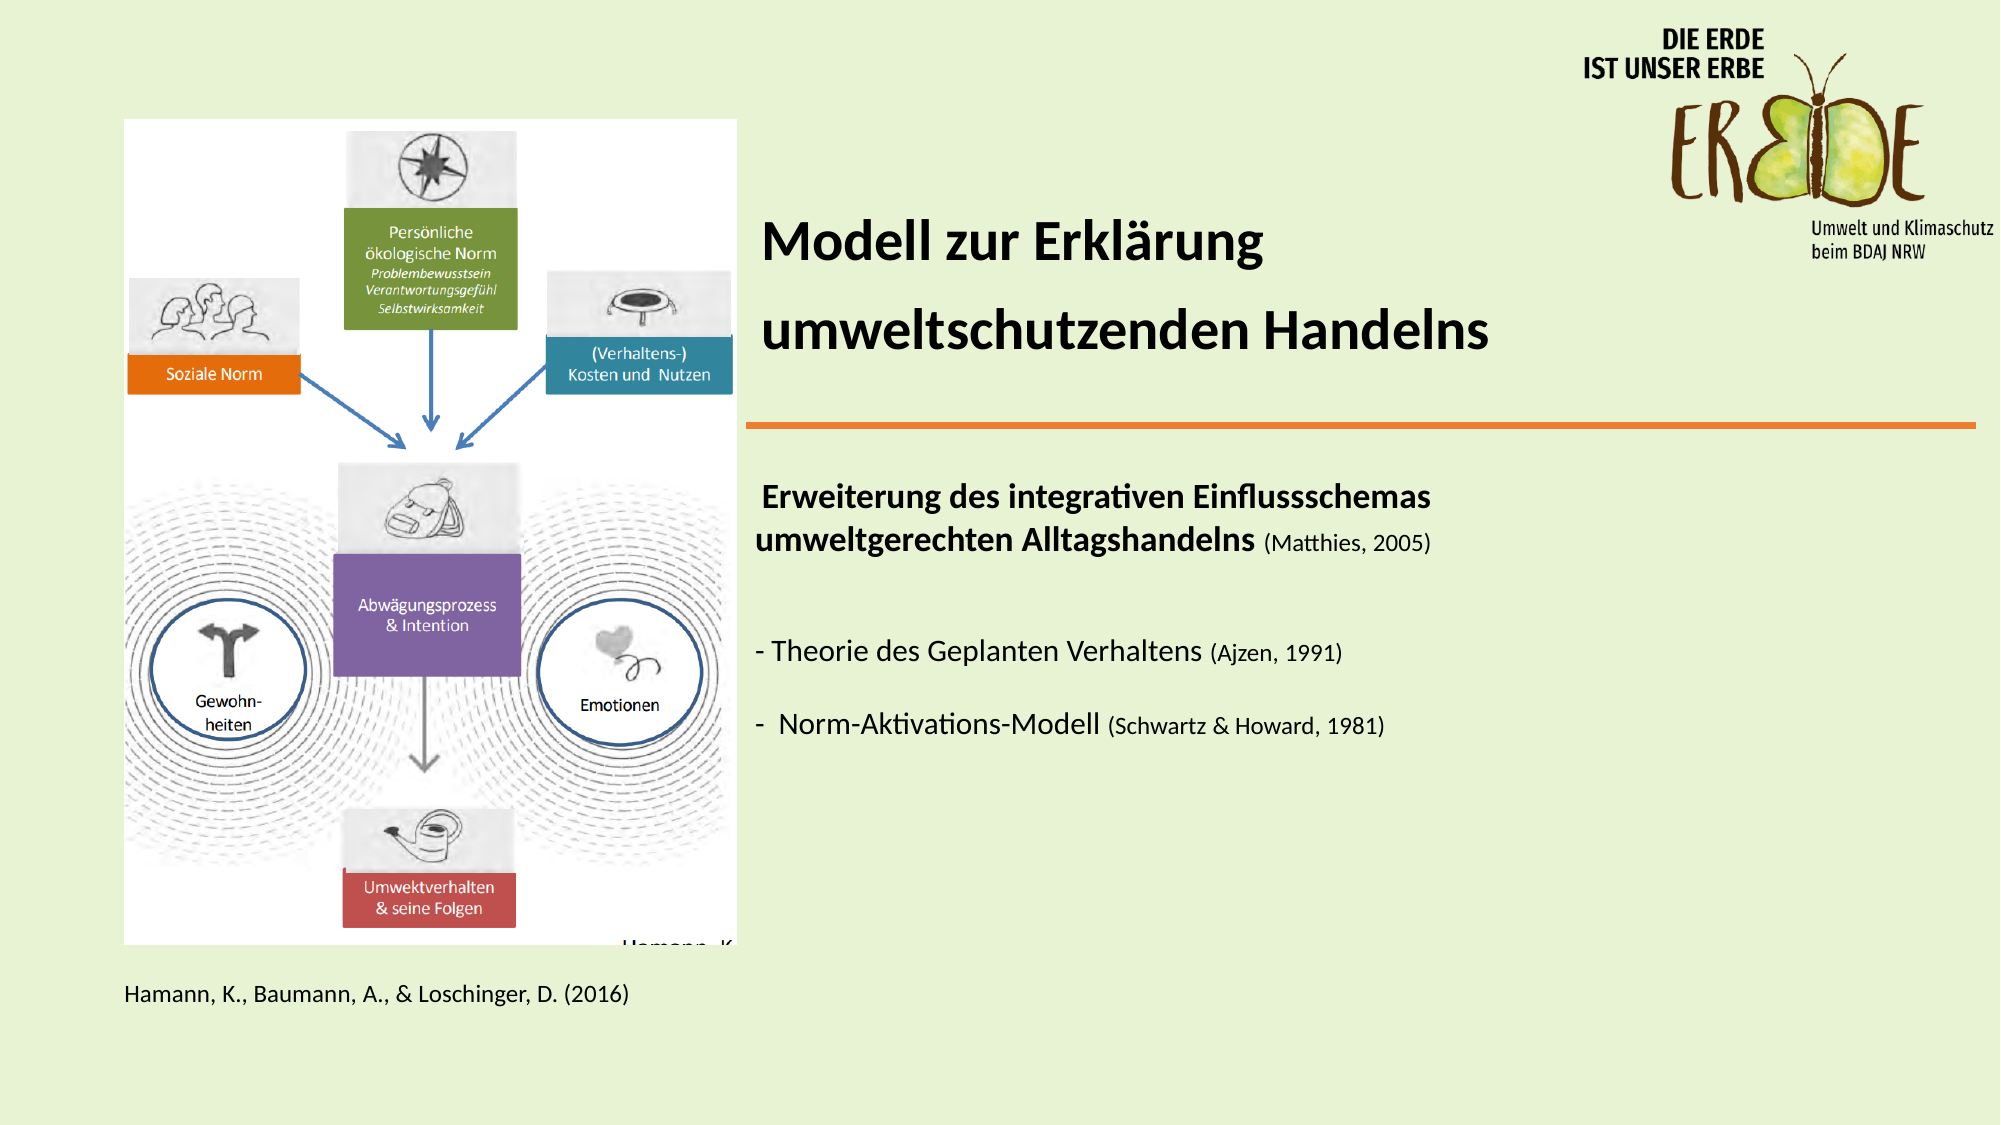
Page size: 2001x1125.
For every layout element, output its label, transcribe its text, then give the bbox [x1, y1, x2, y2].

text_box Erweiterung des integrativen Einflussschemas umweltgerechten Alltagshandelns (Matthies, 2005) - Theorie des Geplanten Verhaltens (Ajzen, 1991) - Norm-Aktivations-Modell (Schwartz & Howard, 1981) [755, 472, 1514, 781]
text_box Modell zur Erklärung umweltschutzenden Handelns [745, 210, 2000, 374]
picture [124, 119, 737, 945]
text_box Hamann, K., Baumann, A., & Loschinger, D. (2016) [124, 978, 631, 1006]
